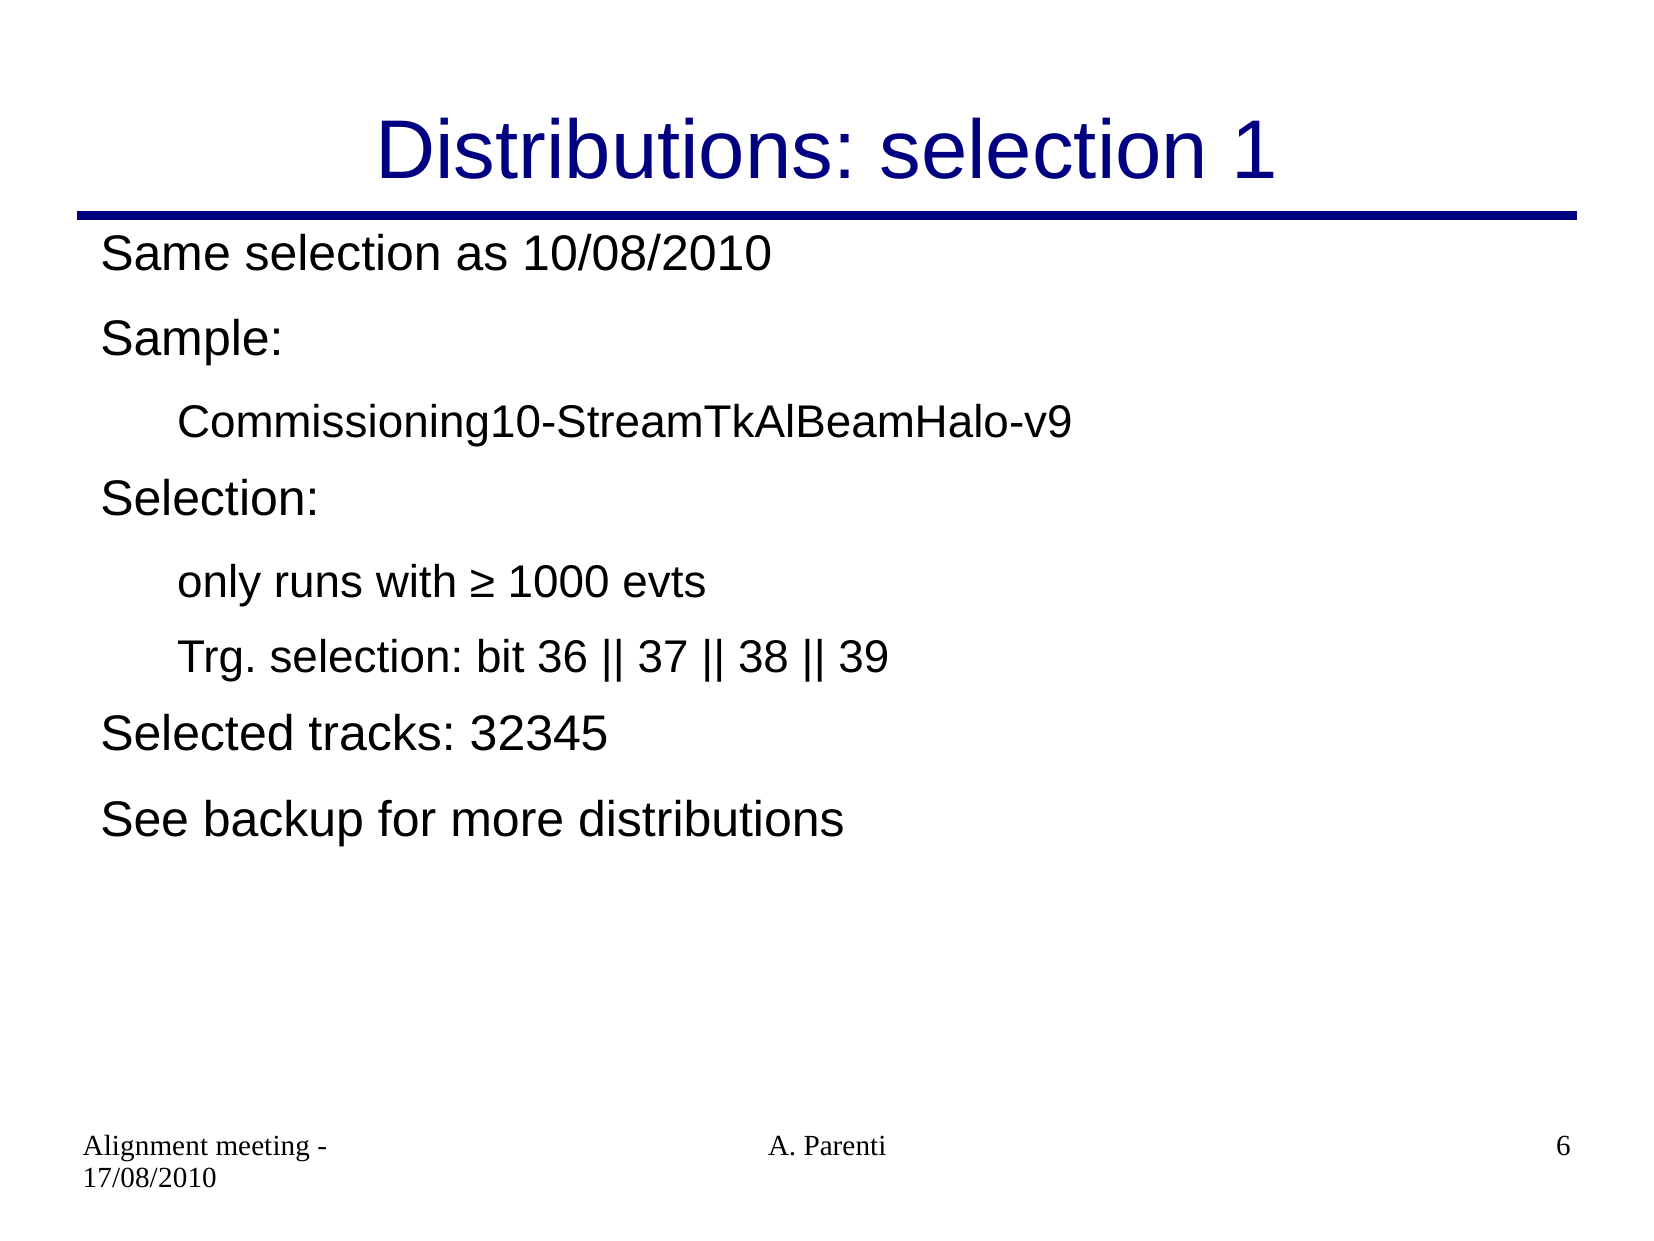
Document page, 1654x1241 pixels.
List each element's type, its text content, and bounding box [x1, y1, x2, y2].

list Same selection as 10/08/2010 Sample: Commissioning10-StreamTkAlBeamHalo-v9 Selection: only runs with ≥ 1000 evts Trg. selection: bit 36 || 37 || 38 || 39 Selected tracks: 32345 See backup for more distributions [82, 225, 1571, 1094]
title Distributions: selection 1 [82, 82, 1571, 218]
